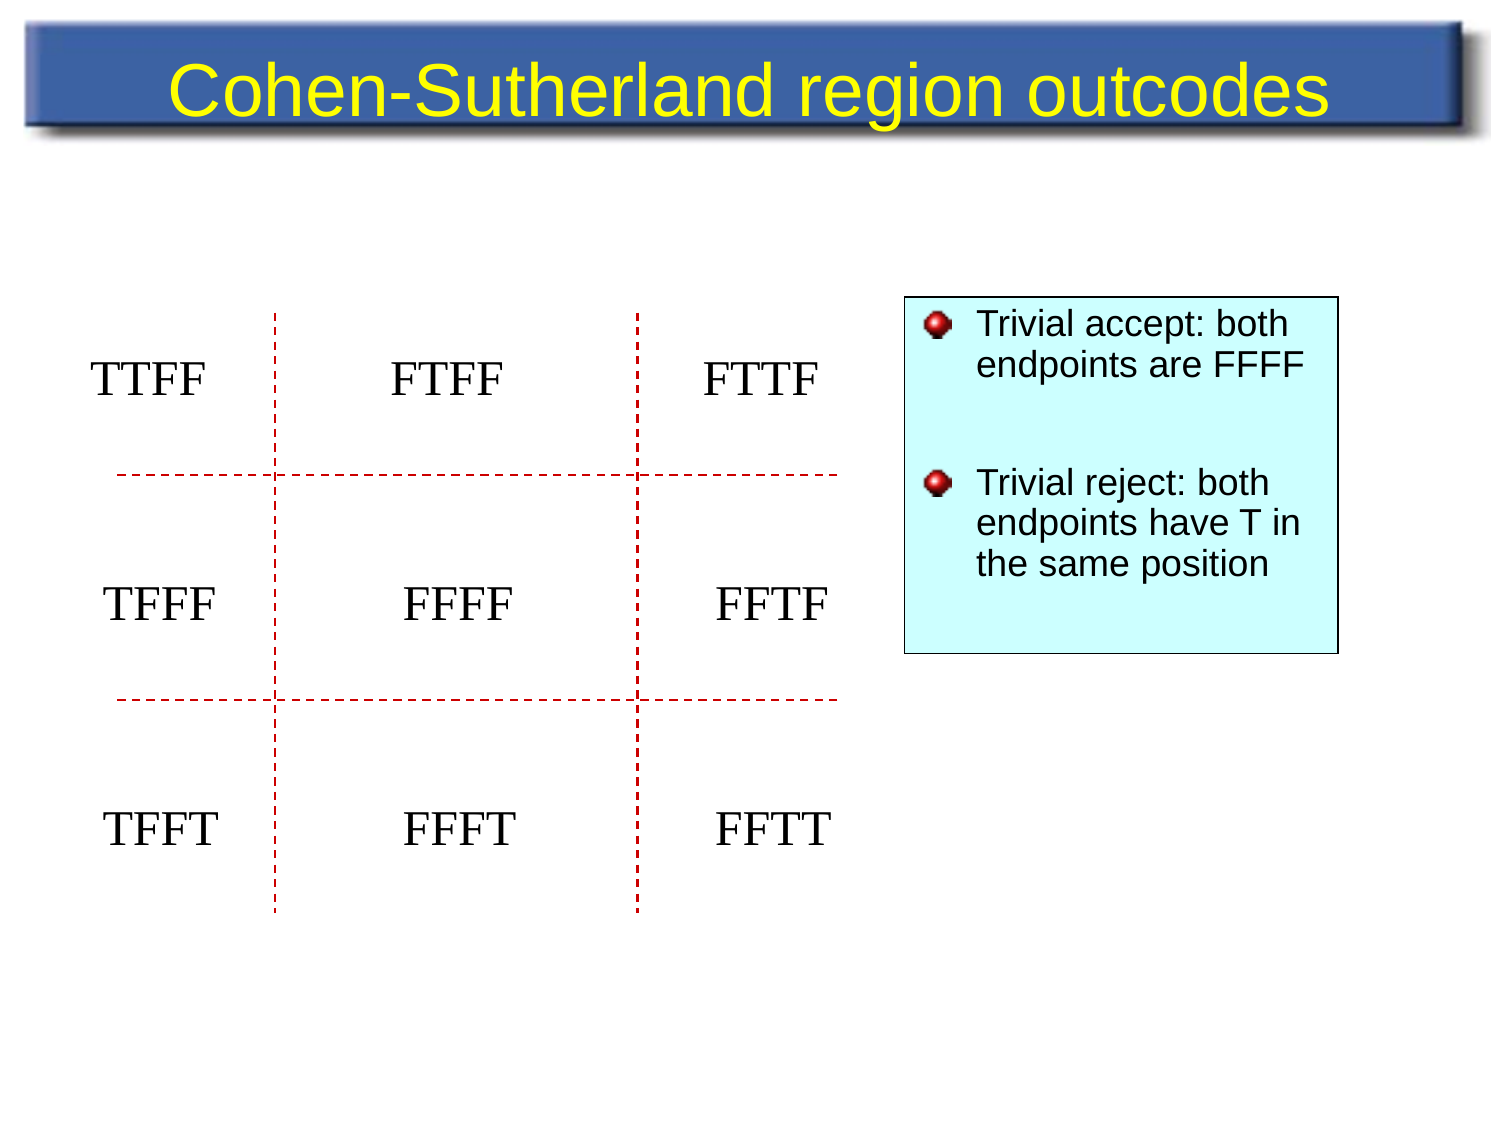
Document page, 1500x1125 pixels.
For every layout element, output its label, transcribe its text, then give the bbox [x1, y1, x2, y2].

text_box FFTF [700, 562, 844, 638]
list Trivial accept: both endpoints are FFFF Trivial reject: both endpoints have T in the same position [904, 296, 1339, 654]
text_box FFFT [387, 787, 532, 863]
text_box FFFF [387, 562, 529, 638]
text_box FTTF [687, 337, 835, 413]
text_box TFFT [87, 787, 235, 863]
text_box TTFF [75, 337, 222, 413]
text_box FFTT [700, 787, 847, 863]
title Cohen-Sutherland region outcodes [0, 30, 1500, 143]
picture [23, 18, 1491, 30]
text_box TFFF [87, 562, 232, 638]
text_box FTFF [375, 337, 519, 413]
